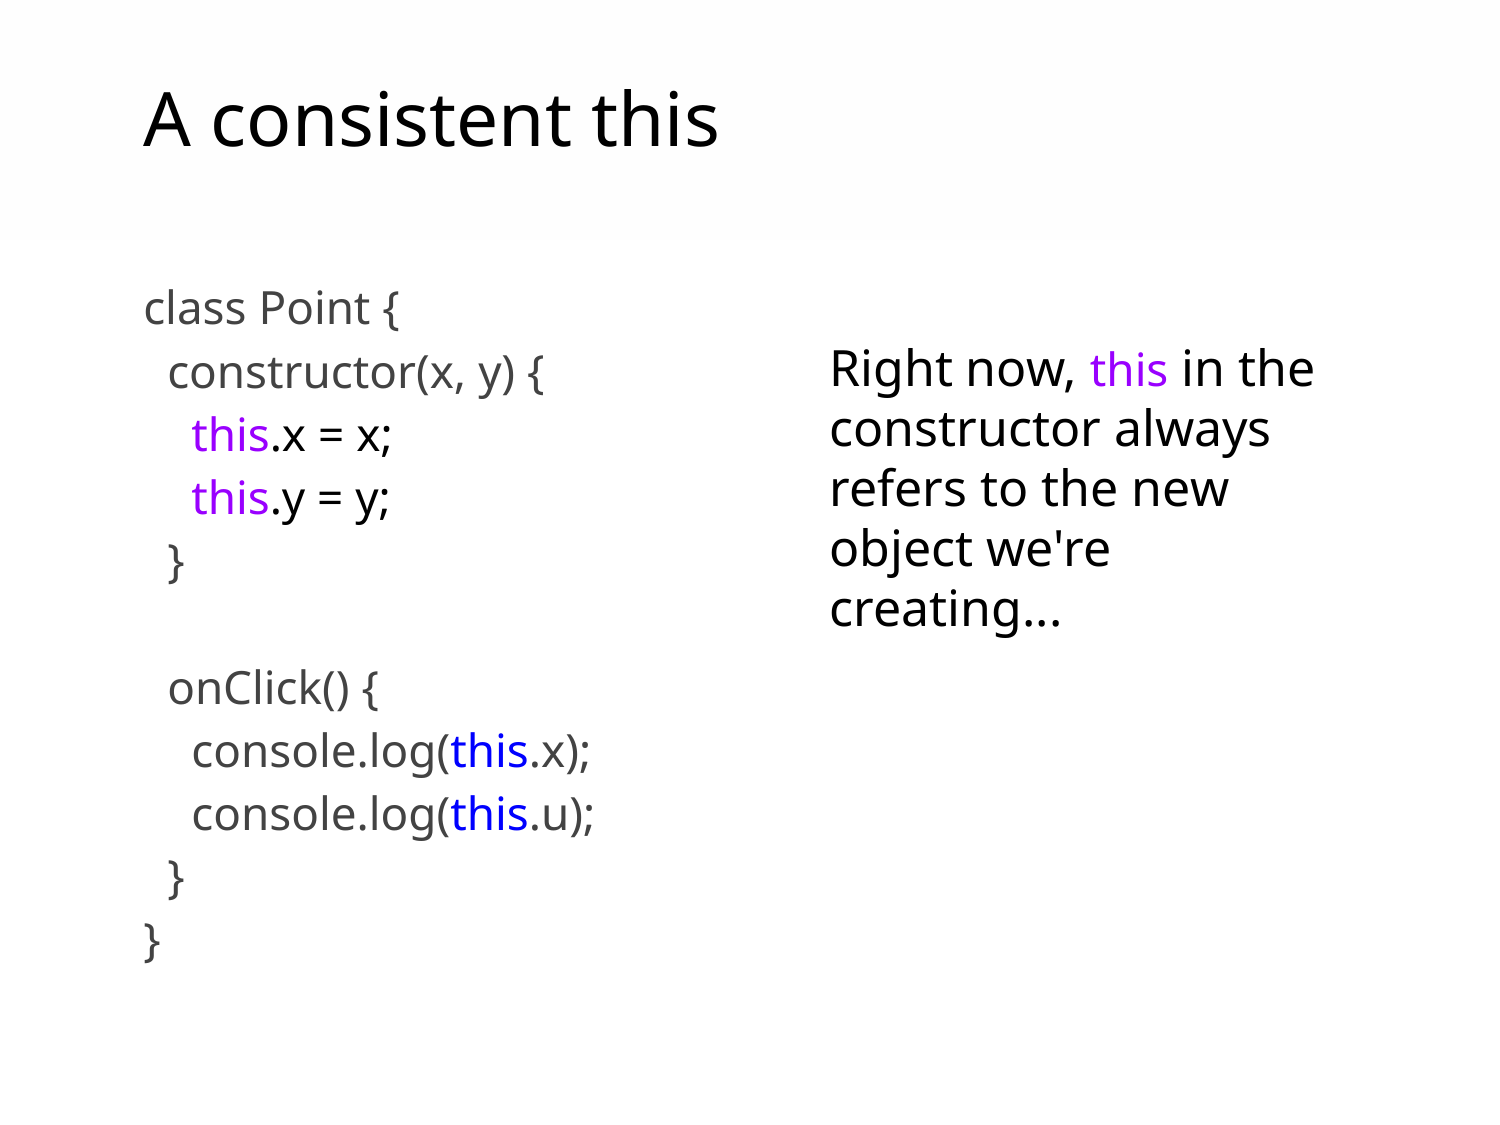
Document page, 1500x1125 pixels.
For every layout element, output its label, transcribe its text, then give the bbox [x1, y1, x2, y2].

text_box Right now, this in the constructor always refers to the new object we're creating... [814, 321, 1356, 566]
title A consistent this [128, 56, 1372, 183]
list class Point { constructor(x, y) { this.x = x; this.y = y; } onClick() { console.log(this.x); console.log(this.u); } } [128, 255, 828, 1004]
